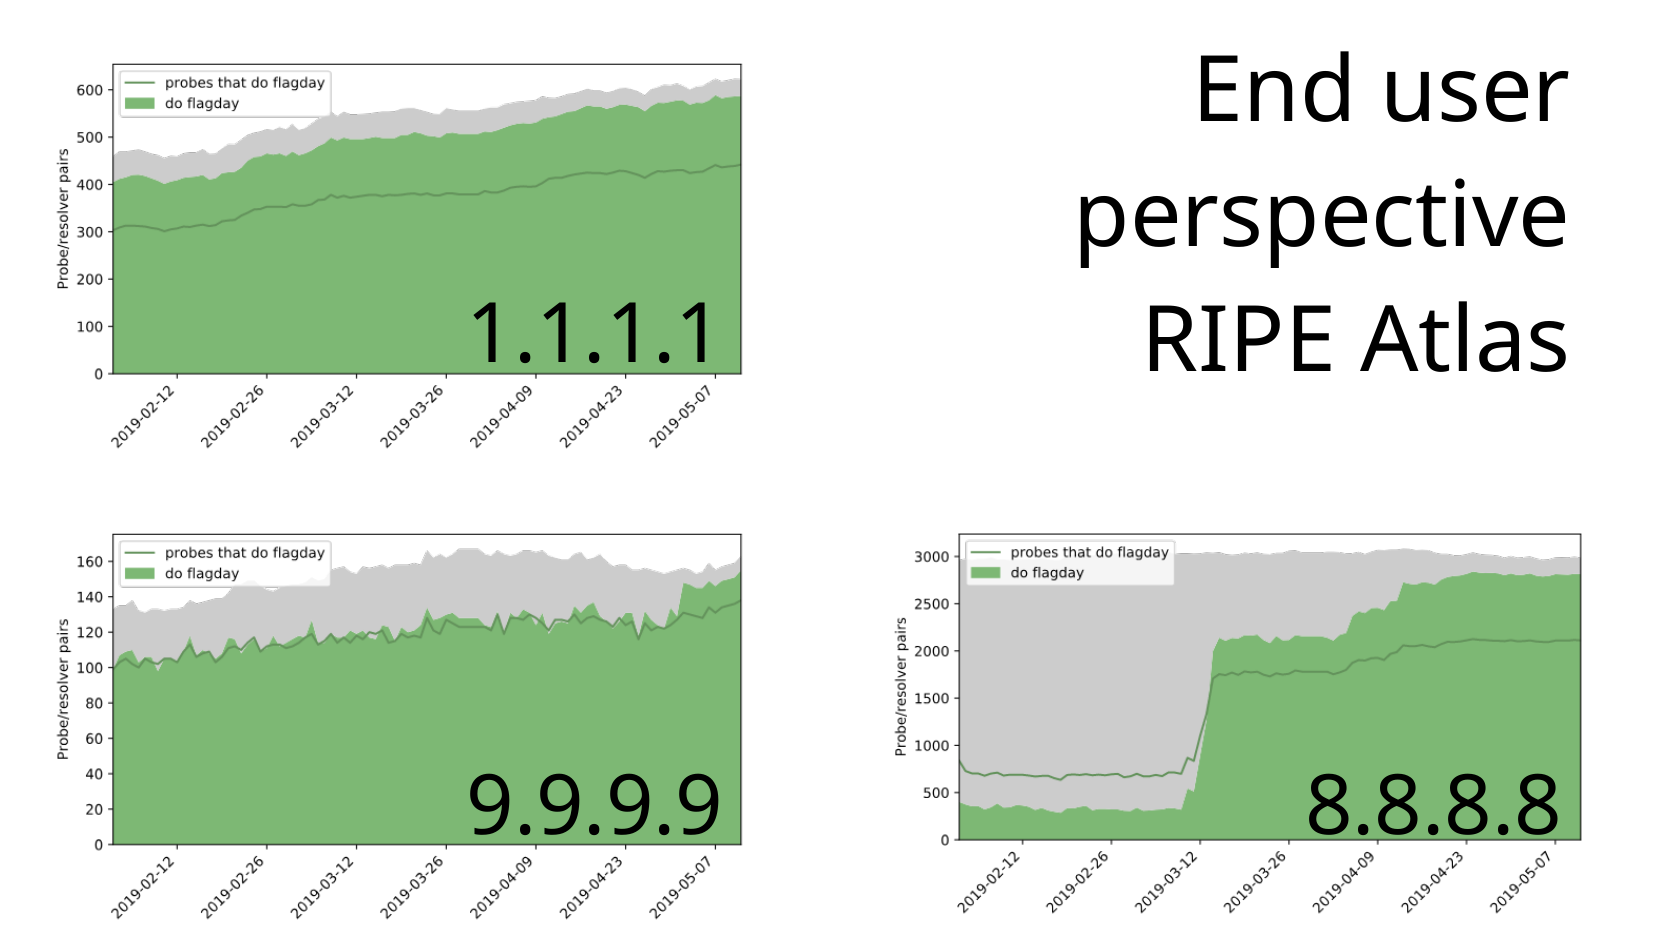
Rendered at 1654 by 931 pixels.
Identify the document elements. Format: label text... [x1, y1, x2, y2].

text_box 8.8.8.8 [1232, 738, 1577, 843]
text_box 1.1.1.1 [393, 299, 739, 371]
picture [47, 49, 756, 461]
picture [47, 519, 756, 931]
text_box 9.9.9.9 [393, 738, 739, 843]
title End user perspective RIPE Atlas [82, 23, 1572, 299]
picture [885, 519, 1595, 926]
